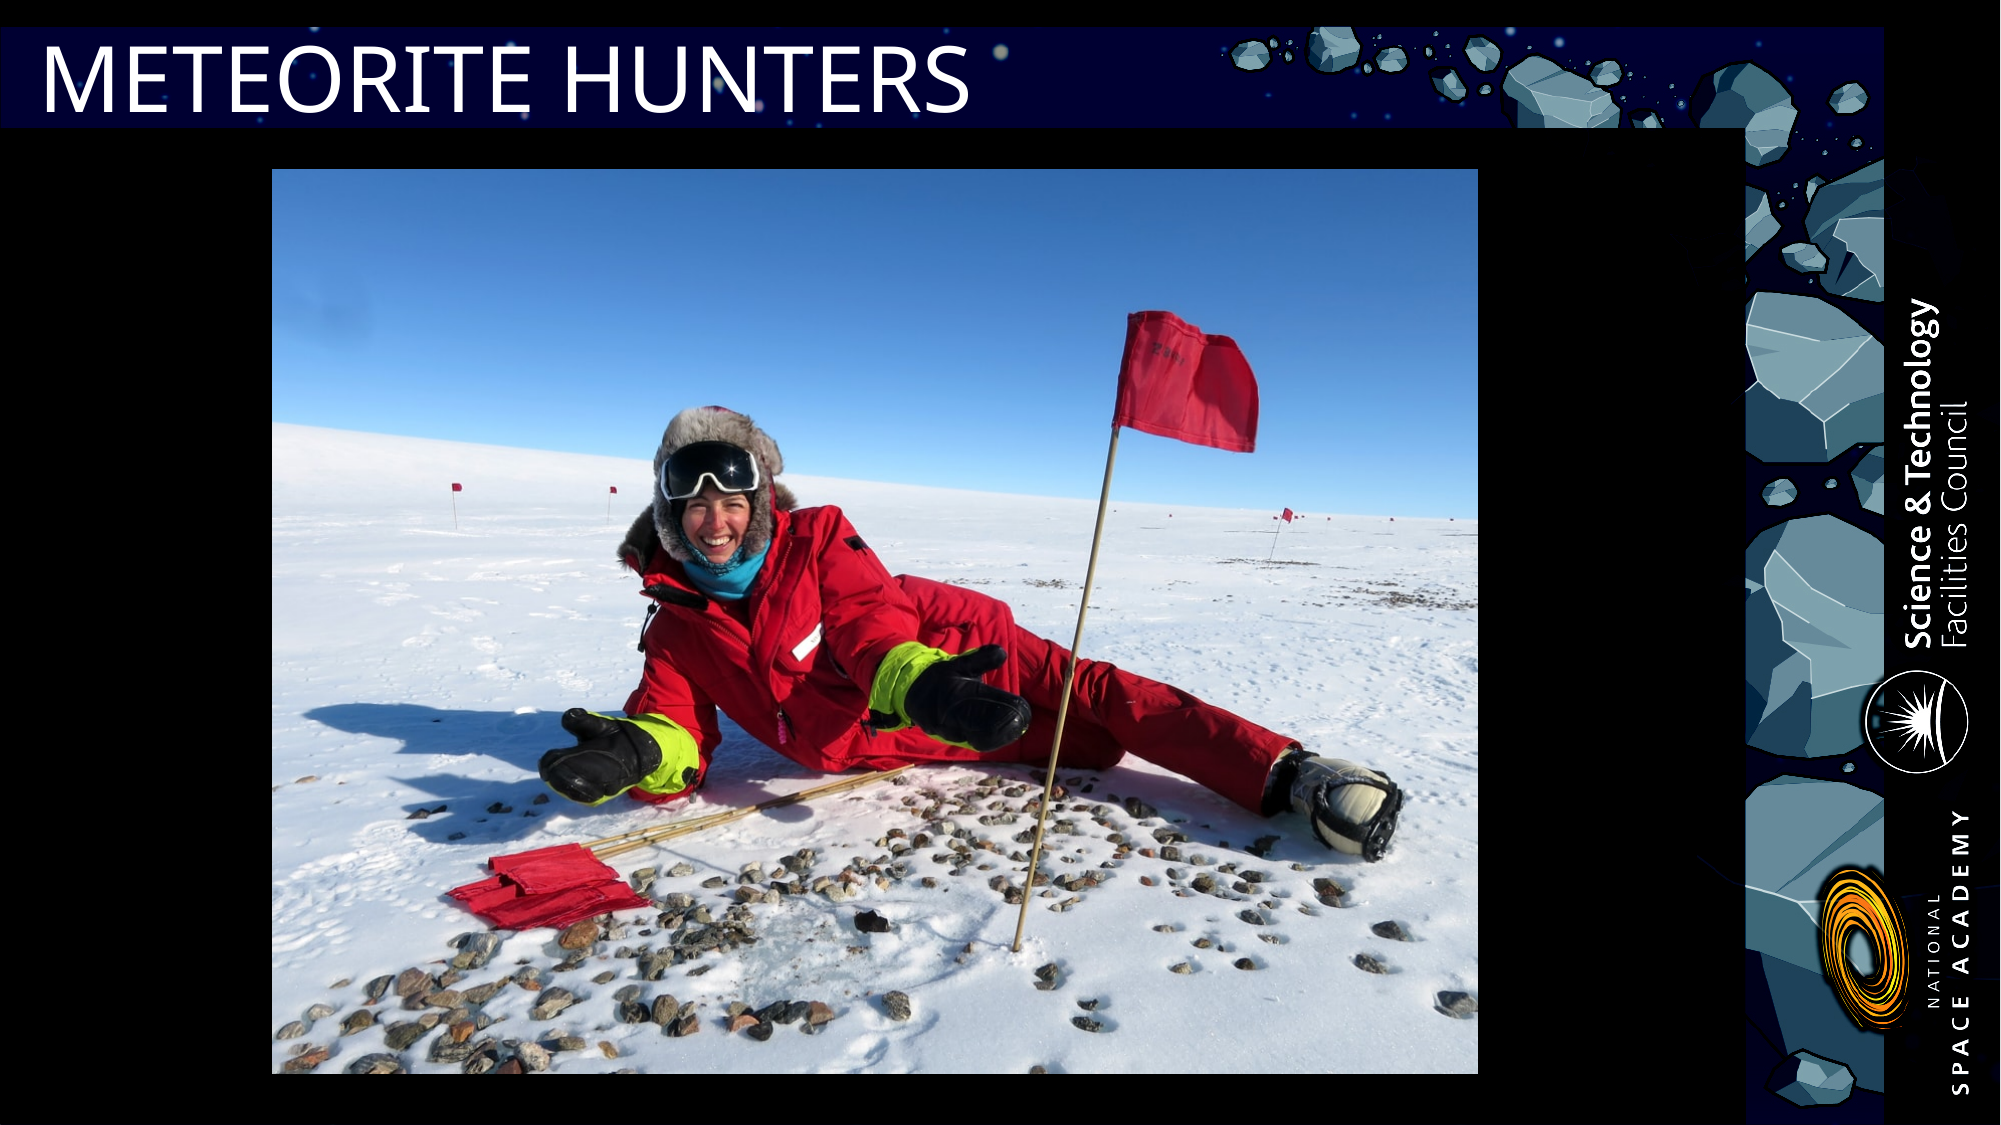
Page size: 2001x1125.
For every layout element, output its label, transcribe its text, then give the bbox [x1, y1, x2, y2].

text_box METEORITE HUNTERS [23, 13, 963, 141]
picture [272, 169, 1478, 1074]
